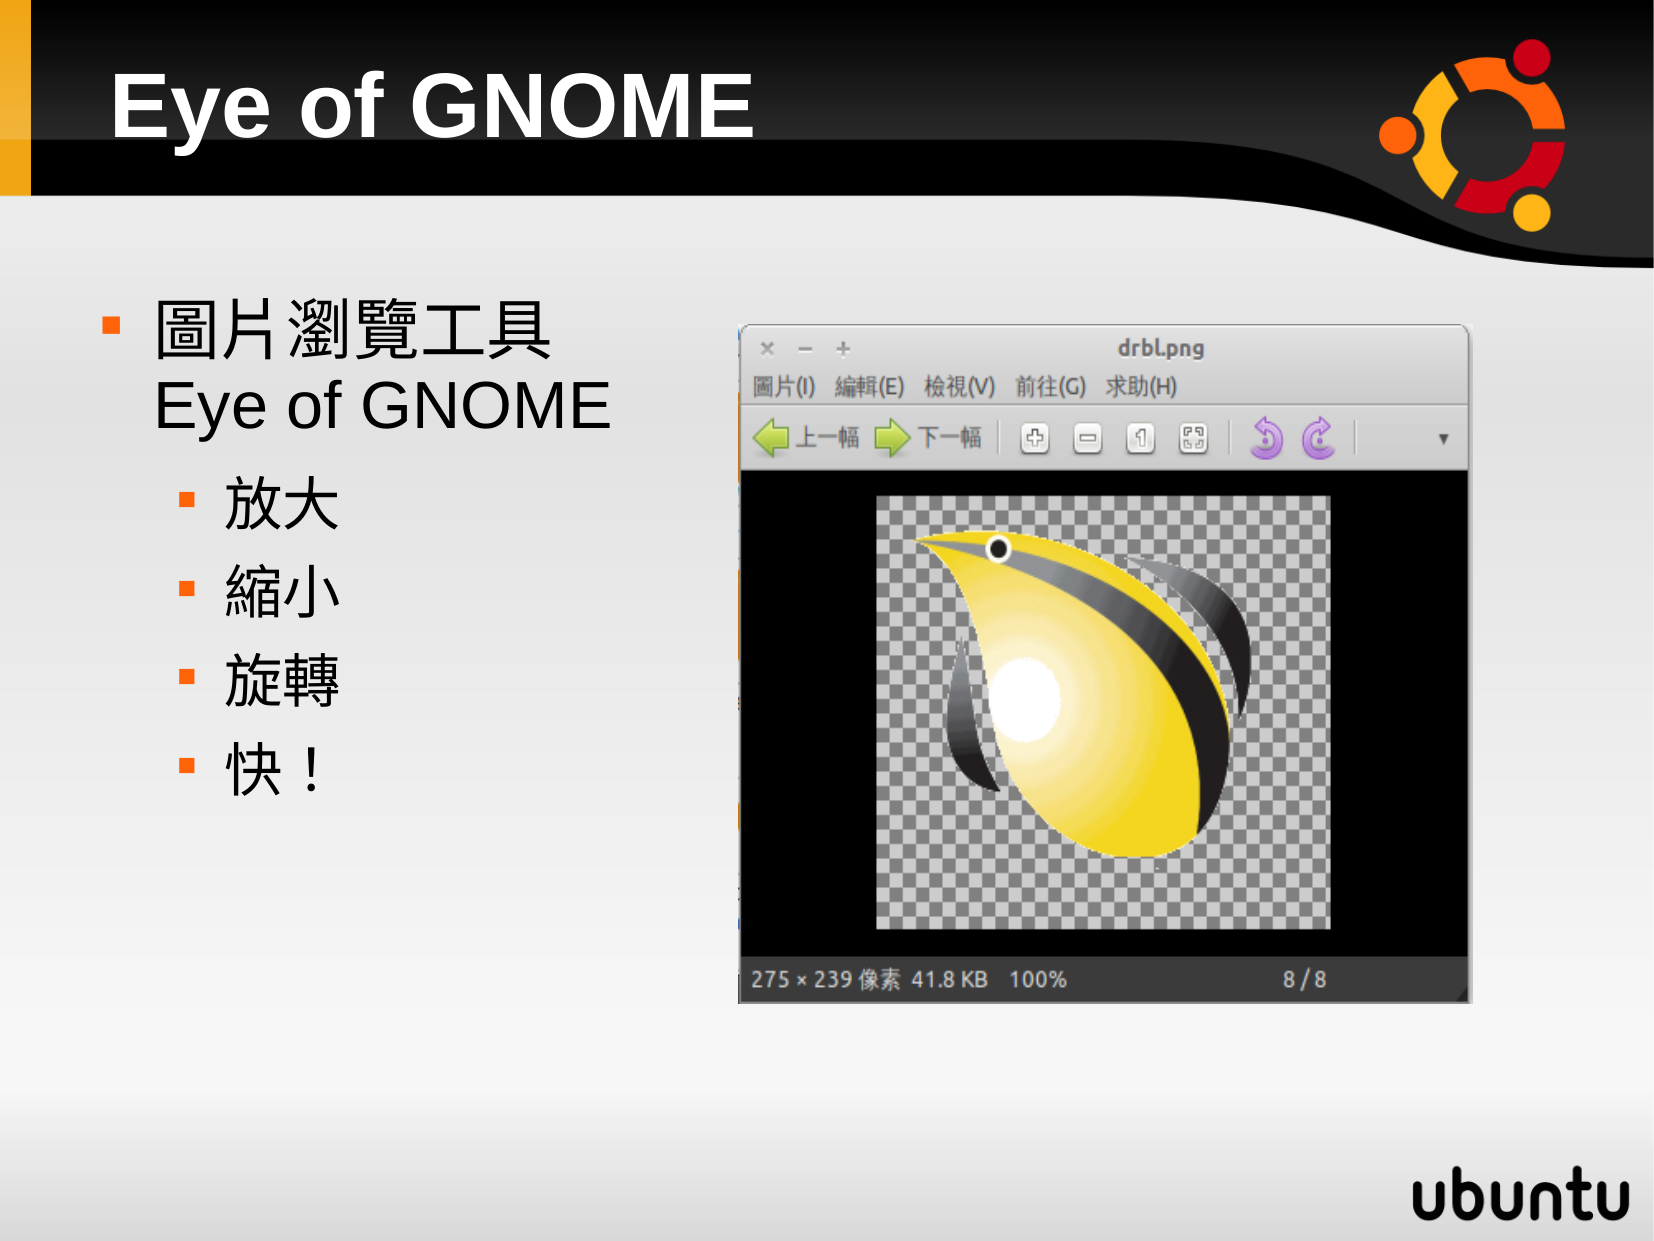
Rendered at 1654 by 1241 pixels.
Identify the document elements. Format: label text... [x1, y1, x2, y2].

list 圖片瀏覽工具 Eye of GNOME 放大 縮小 旋轉 快！ [82, 290, 809, 1094]
picture [0, 0, 1654, 1241]
title Eye of GNOME [76, 7, 1565, 200]
